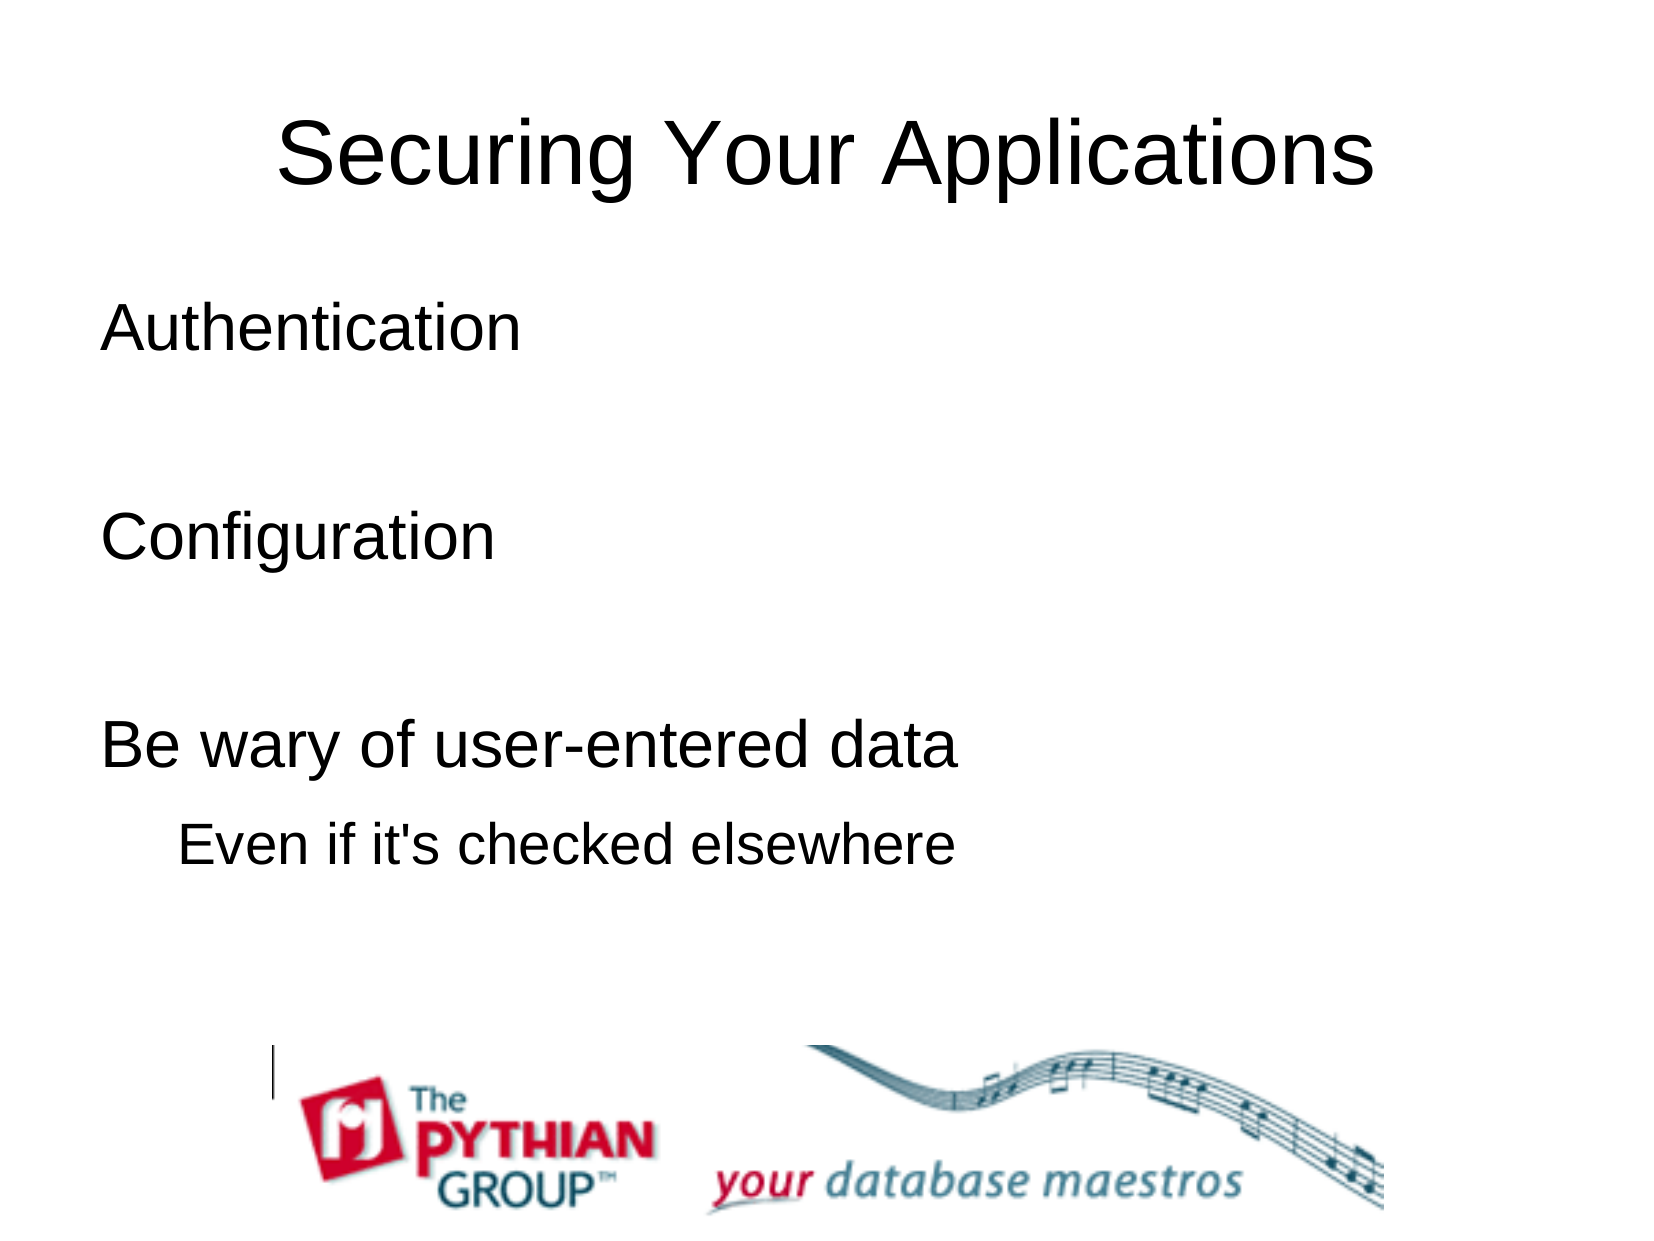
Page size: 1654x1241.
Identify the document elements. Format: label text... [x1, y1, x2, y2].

picture [272, 1094, 1384, 1241]
title Securing Your Applications [82, 49, 1571, 257]
list Authentication Configuration Be wary of user-entered data Even if it's checked elsewhere [82, 290, 1571, 1094]
